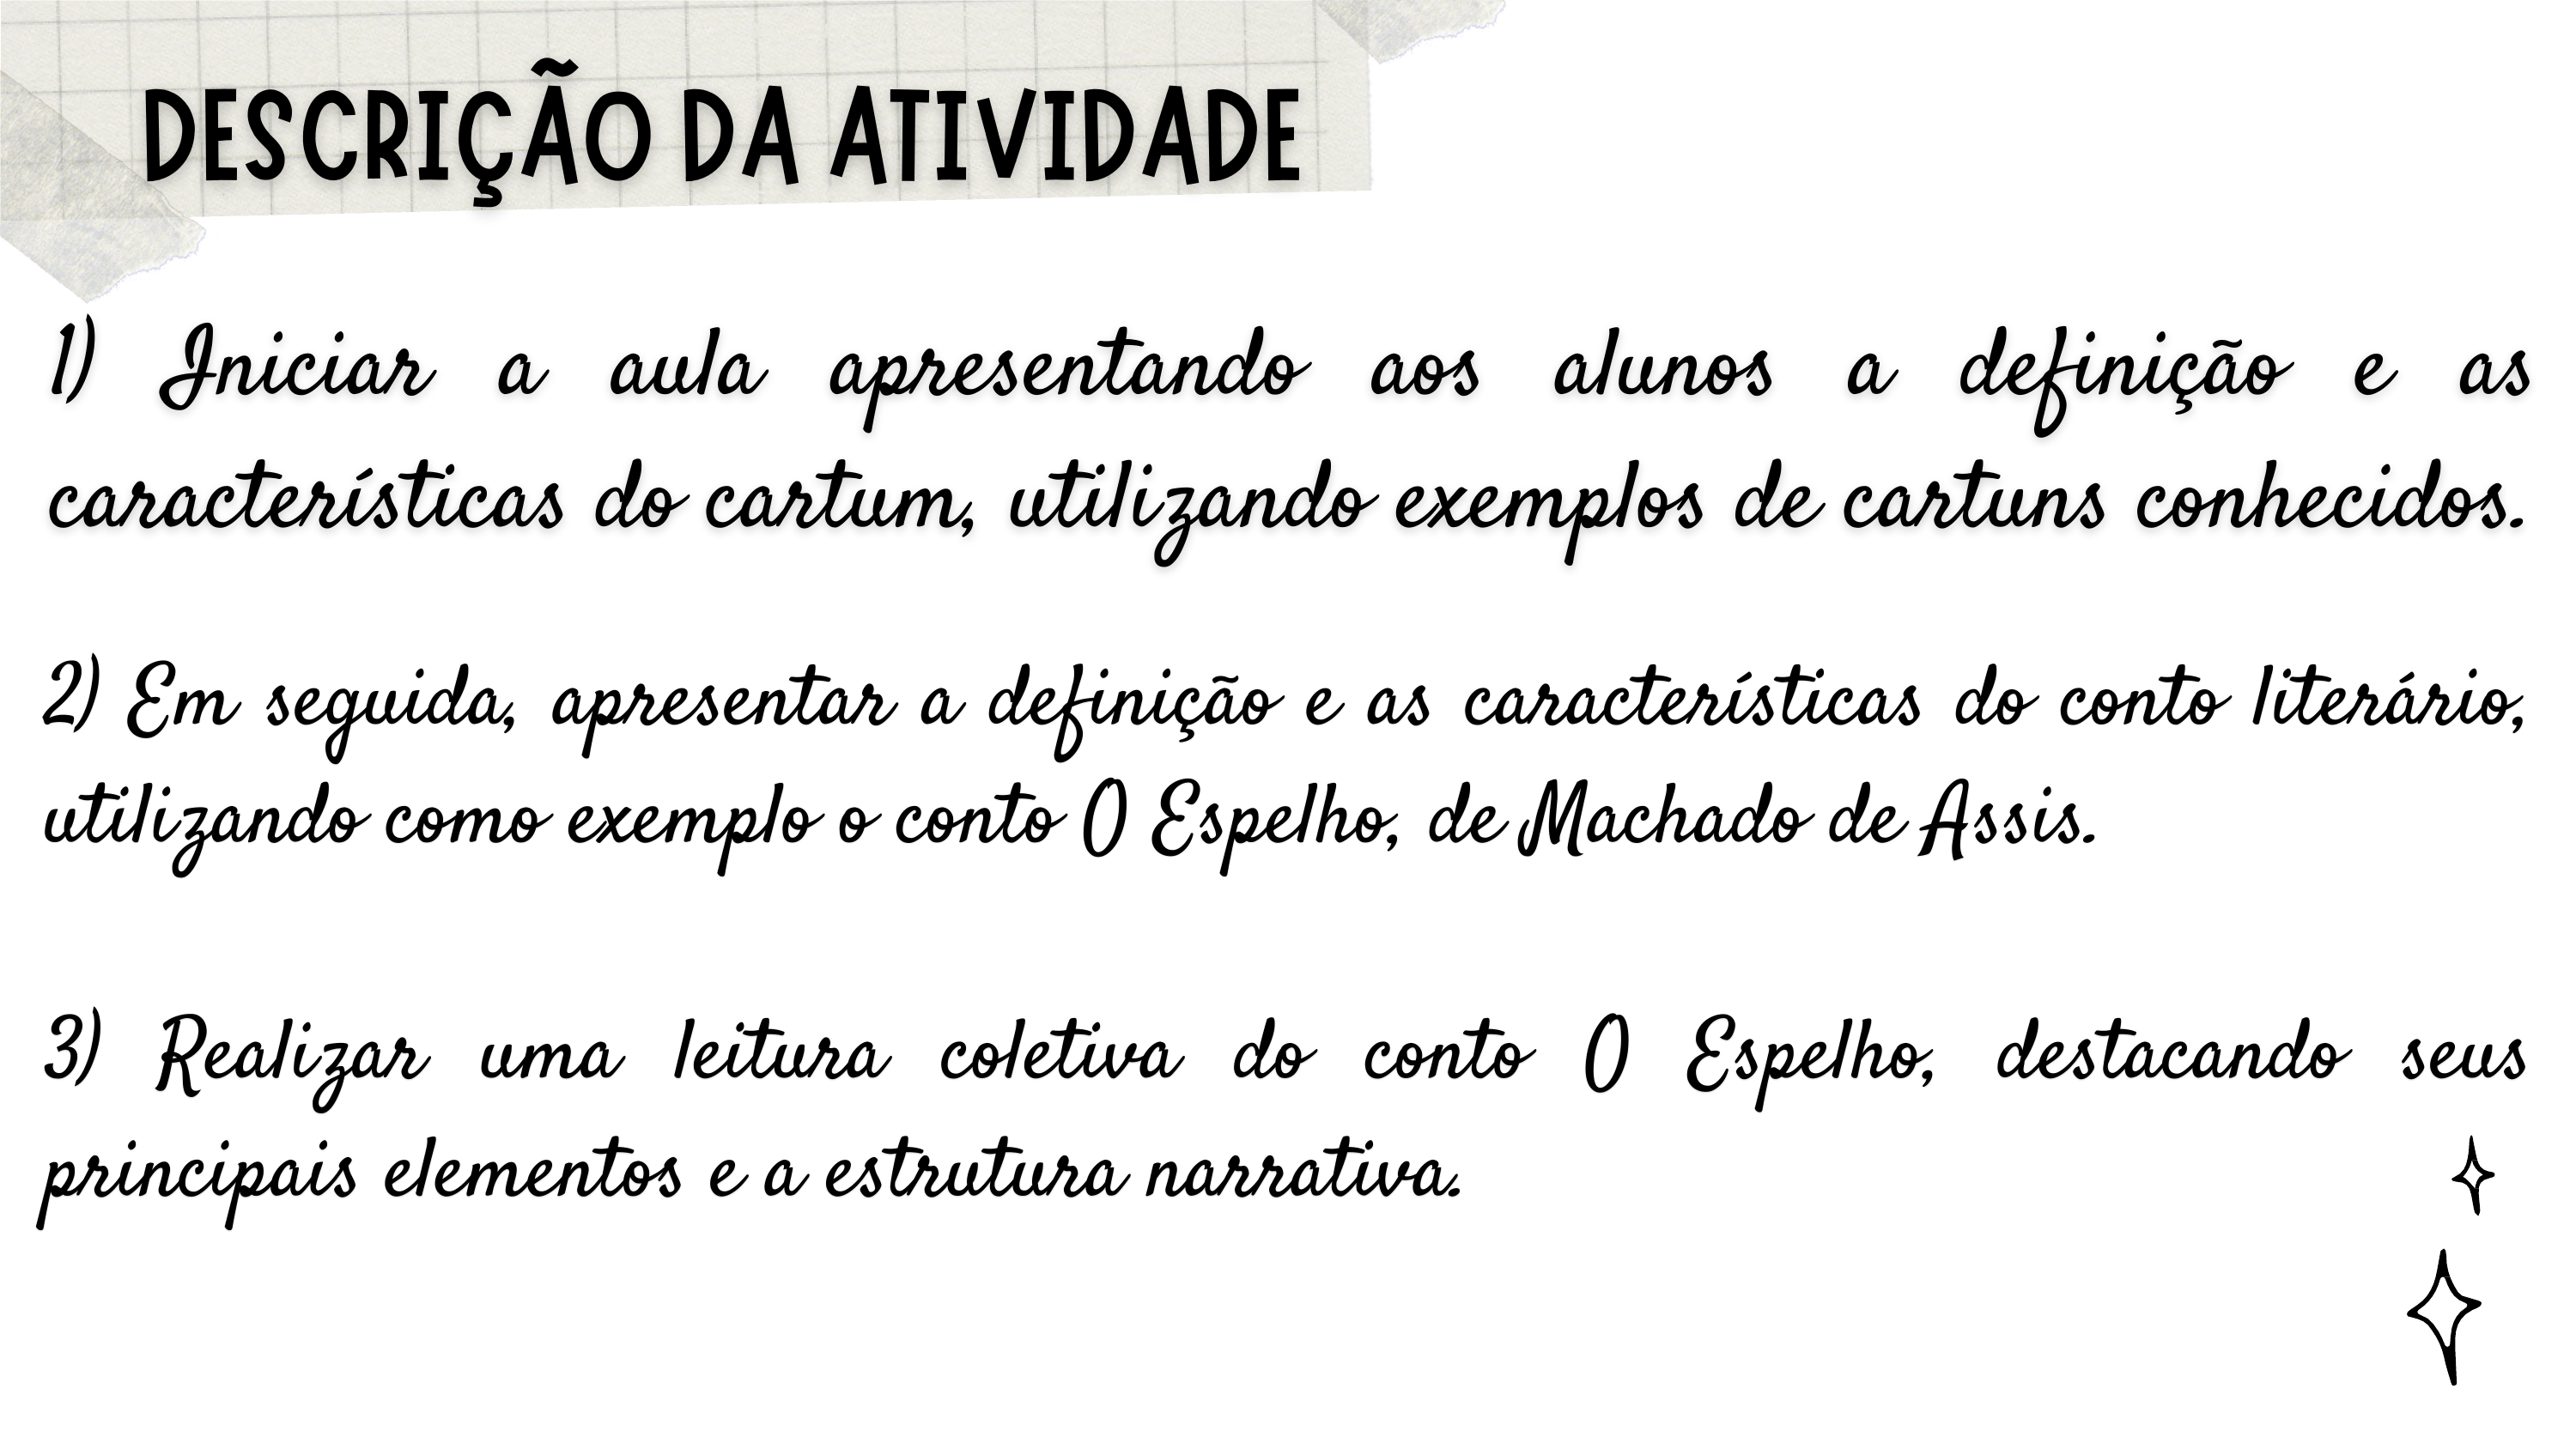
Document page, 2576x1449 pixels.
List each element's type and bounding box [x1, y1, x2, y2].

picture [0, 0, 2553, 591]
text_box [2407, 1248, 2482, 1386]
picture [31, 640, 2537, 1242]
